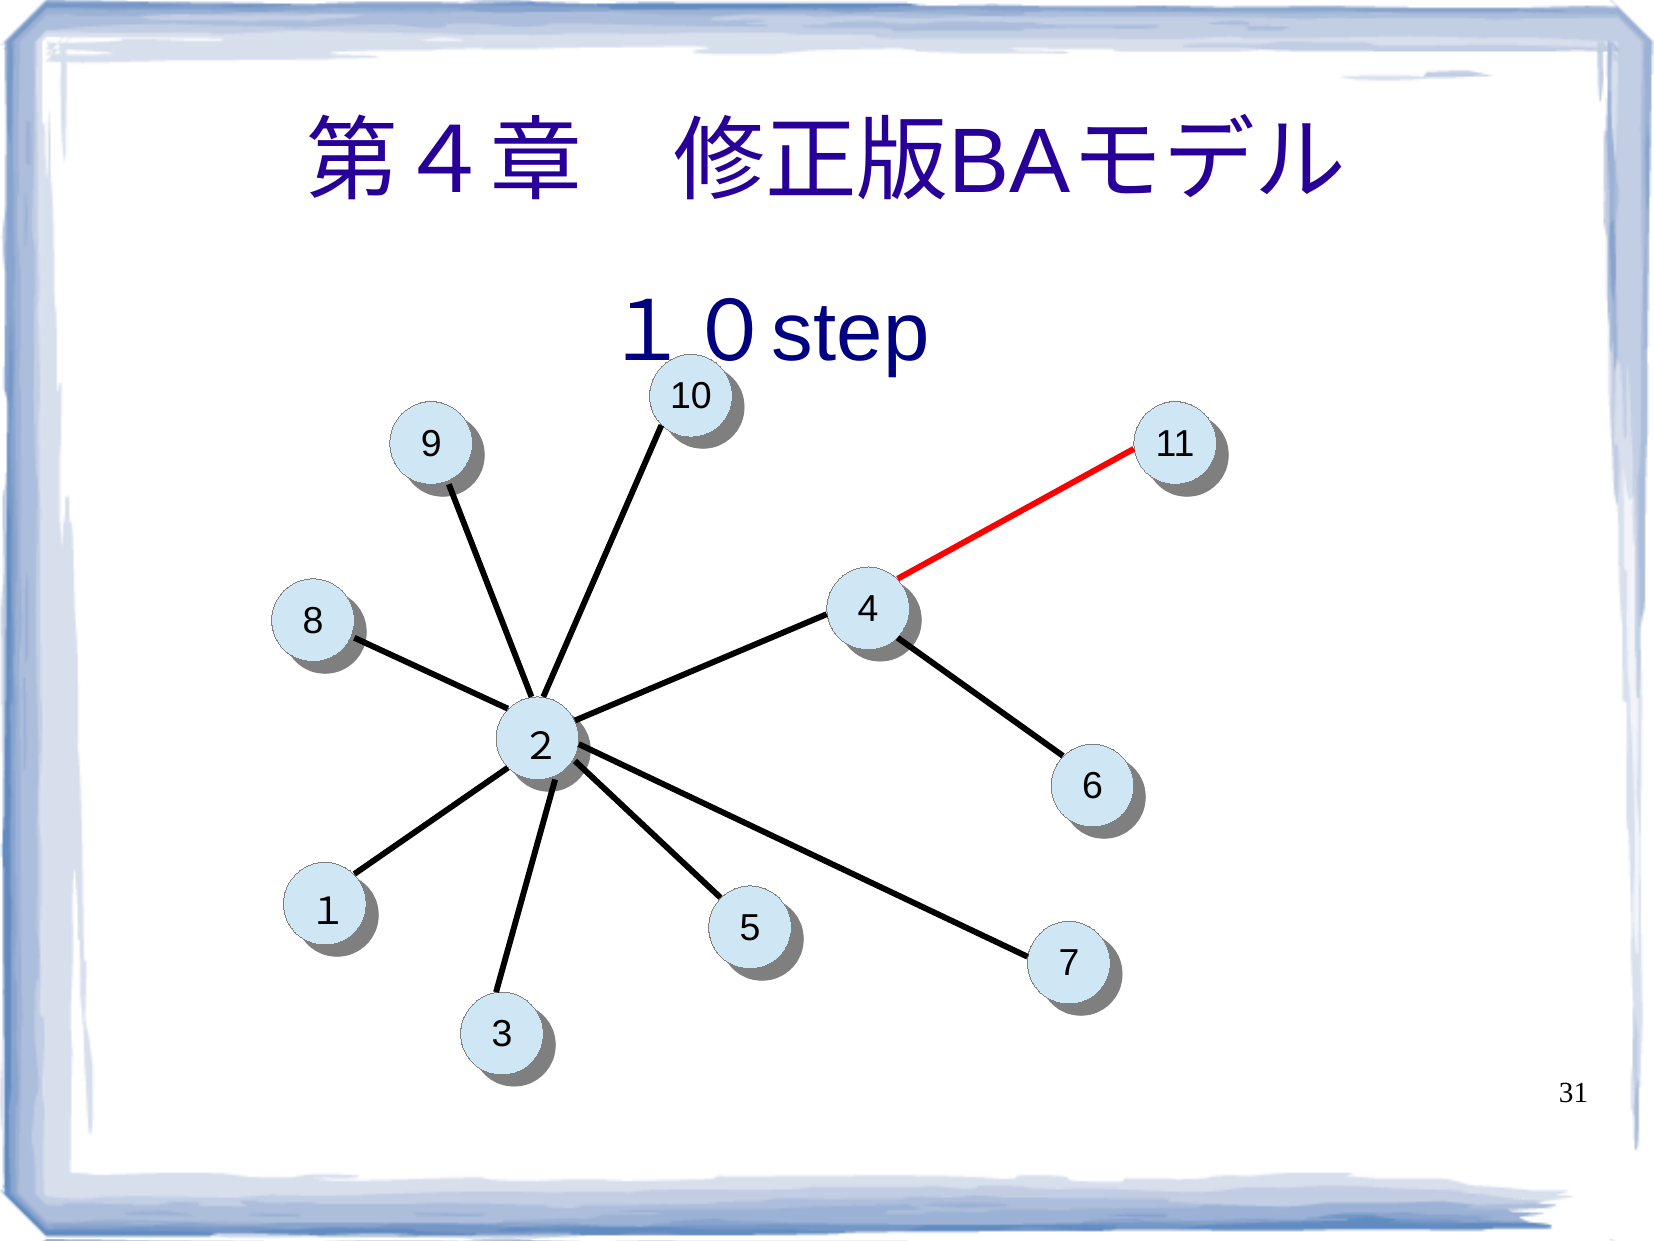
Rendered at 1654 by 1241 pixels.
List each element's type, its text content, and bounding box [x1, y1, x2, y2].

text_box 9 [389, 401, 473, 485]
title 第４章 修正版BAモデル [82, 49, 1571, 257]
text_box １０step [590, 256, 968, 365]
picture [0, 0, 1654, 1241]
text_box 7 [1027, 921, 1111, 1004]
text_box [496, 712, 572, 780]
text_box 8 [271, 578, 355, 662]
text_box １ [295, 874, 363, 927]
text_box 10 [649, 354, 733, 438]
text_box 11 [1133, 401, 1217, 485]
text_box 3 [460, 992, 544, 1075]
text_box [363, 887, 367, 920]
text_box [509, 696, 566, 708]
text_box ２ [507, 708, 576, 761]
text_box [283, 862, 359, 945]
text_box 5 [708, 885, 792, 969]
text_box 6 [1051, 744, 1134, 827]
text_box 4 [826, 566, 910, 650]
